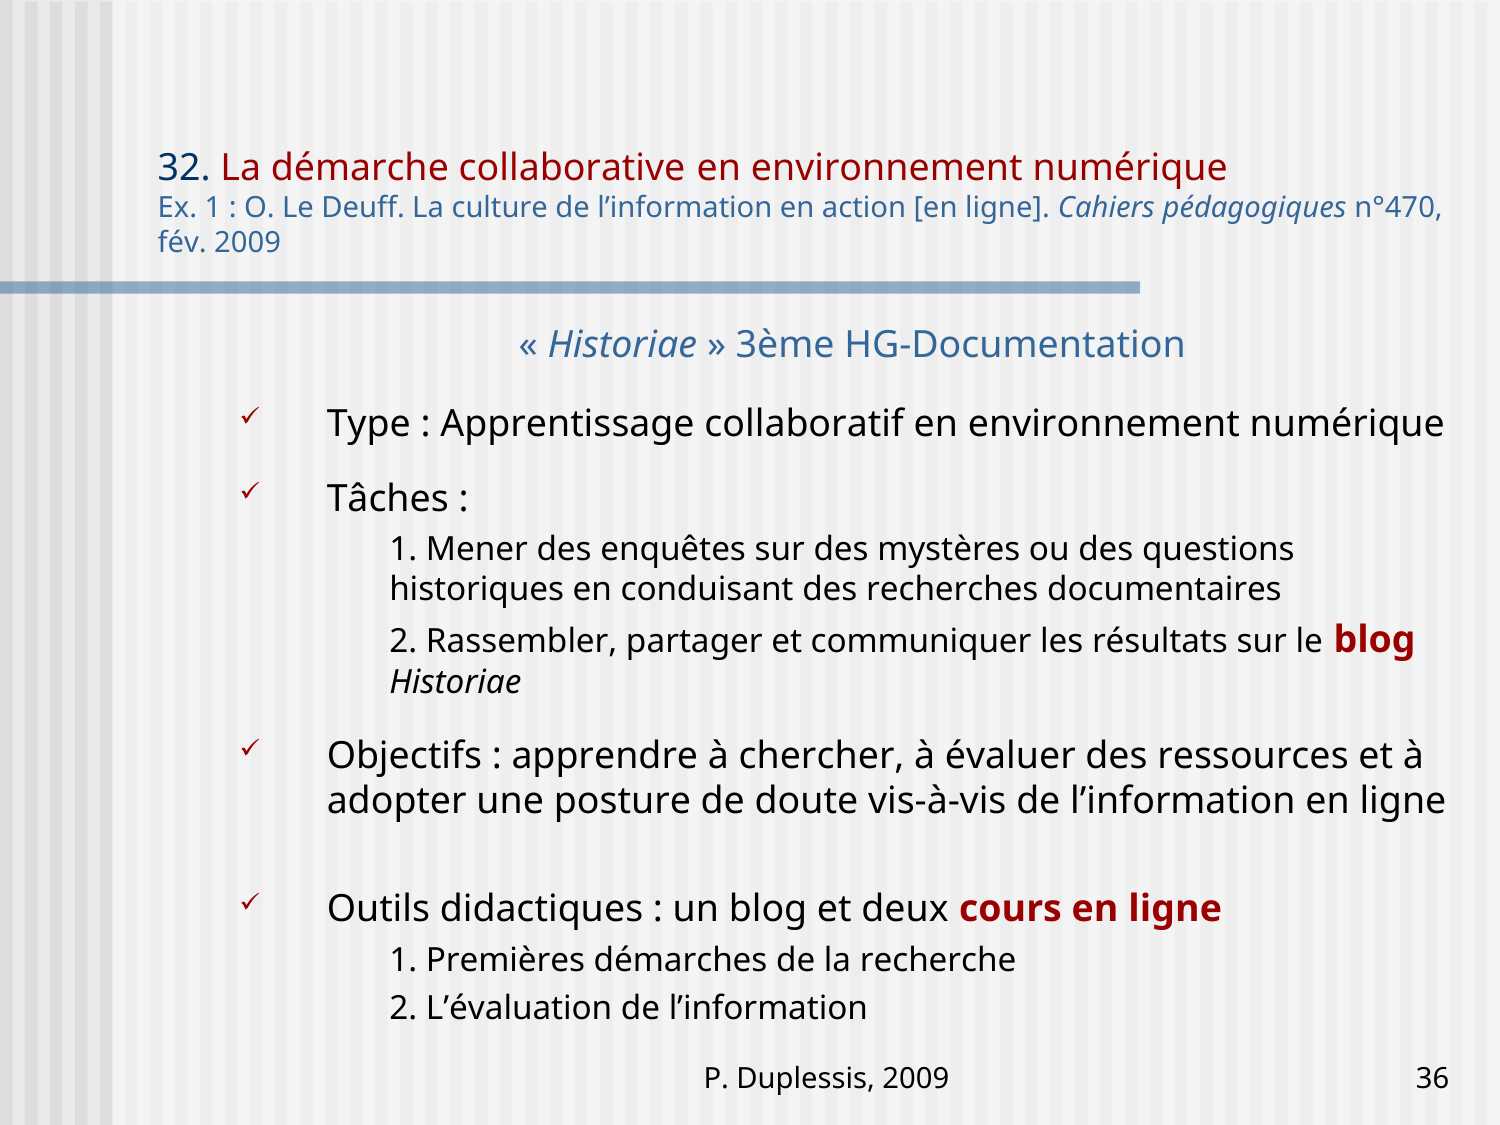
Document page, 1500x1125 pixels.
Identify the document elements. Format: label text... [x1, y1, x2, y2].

title 32. La démarche collaborative en environnement numérique Ex. 1 : O. Le Deuff. La culture de l’information en action [en ligne]. Cahiers pédagogiques n°470, fév. 2009 [142, 131, 1482, 267]
list « Historiae » 3ème HG-Documentation Type : Apprentissage collaboratif en environnement numérique Tâches : 1. Mener des enquêtes sur des mystères ou des questions historiques en conduisant des recherches documentaires 2. Rassembler, partager et communiquer les résultats sur le blog Historiae Objectifs : apprendre à chercher, à évaluer des ressources et à adopter une posture de doute vis-à-vis de l’information en ligne Outils didactiques : un blog et deux cours en ligne 1. Premières démarches de la recherche 2. L’évaluation de l’information [149, 312, 1481, 1125]
